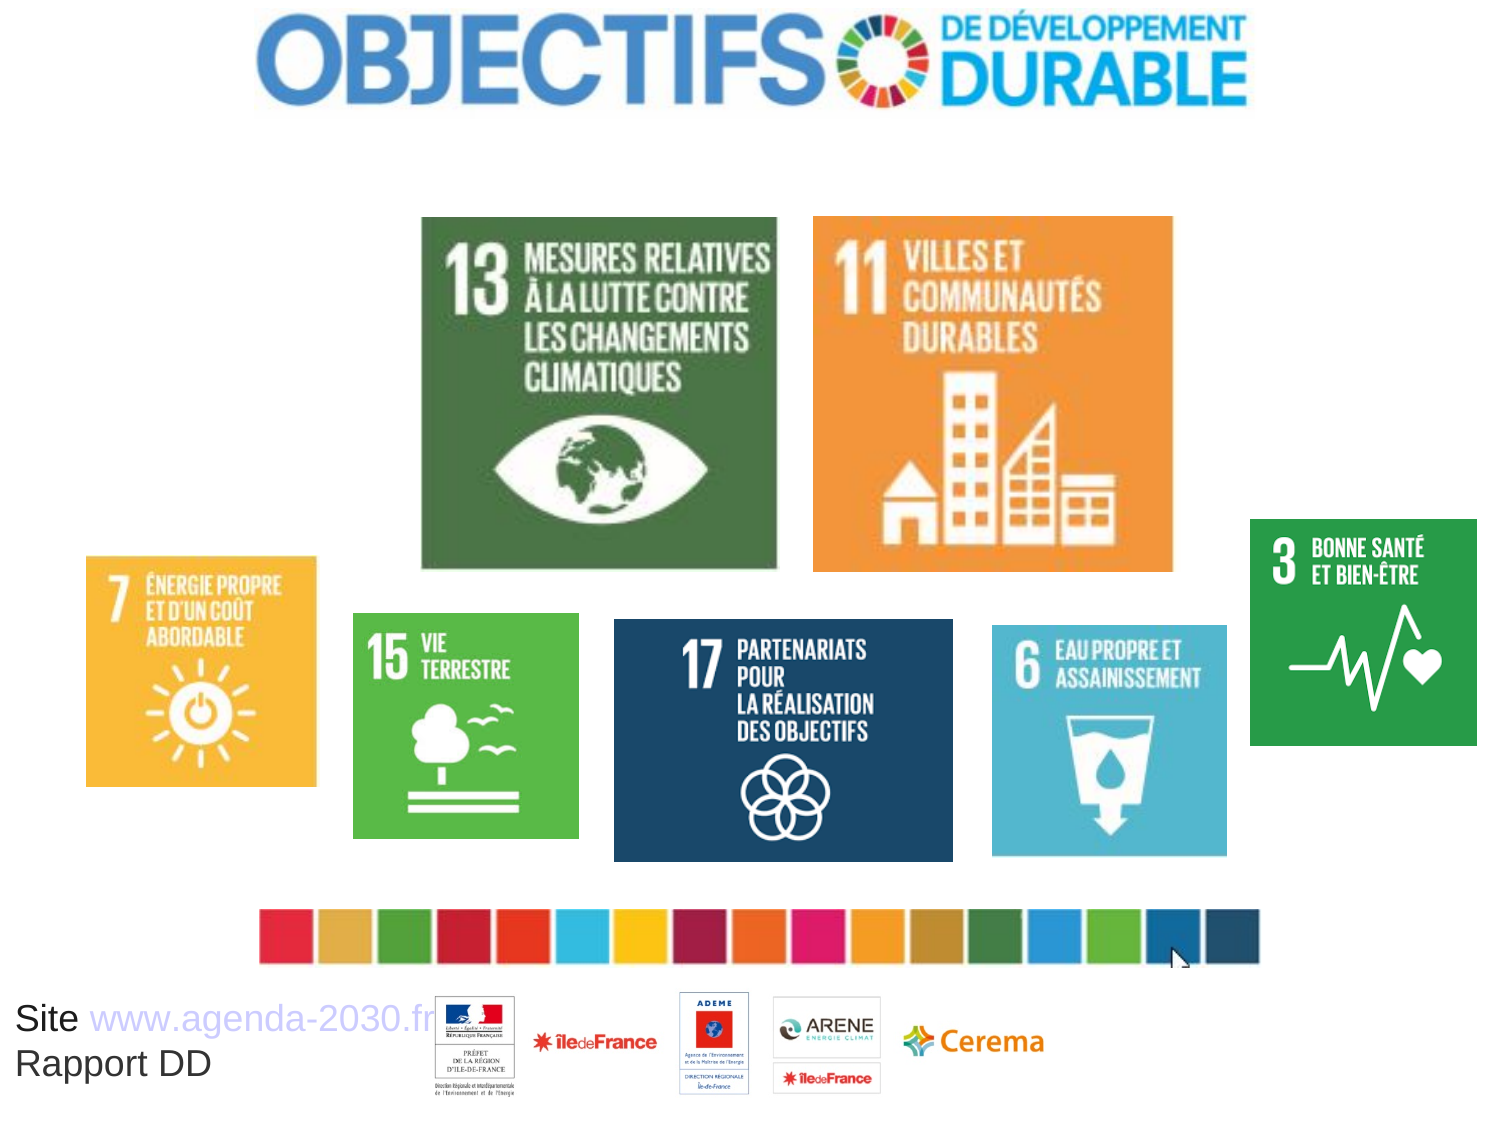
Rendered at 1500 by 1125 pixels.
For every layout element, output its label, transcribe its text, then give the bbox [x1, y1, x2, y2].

picture [86, 555, 320, 787]
picture [259, 909, 1262, 1125]
picture [353, 613, 579, 839]
picture [420, 217, 780, 572]
text_box Site www.agenda-2030.fr Rapport DD [0, 986, 485, 1125]
picture [992, 625, 1227, 858]
picture [1250, 519, 1477, 746]
picture [813, 216, 1181, 572]
picture [614, 619, 953, 862]
picture [254, 8, 1264, 119]
